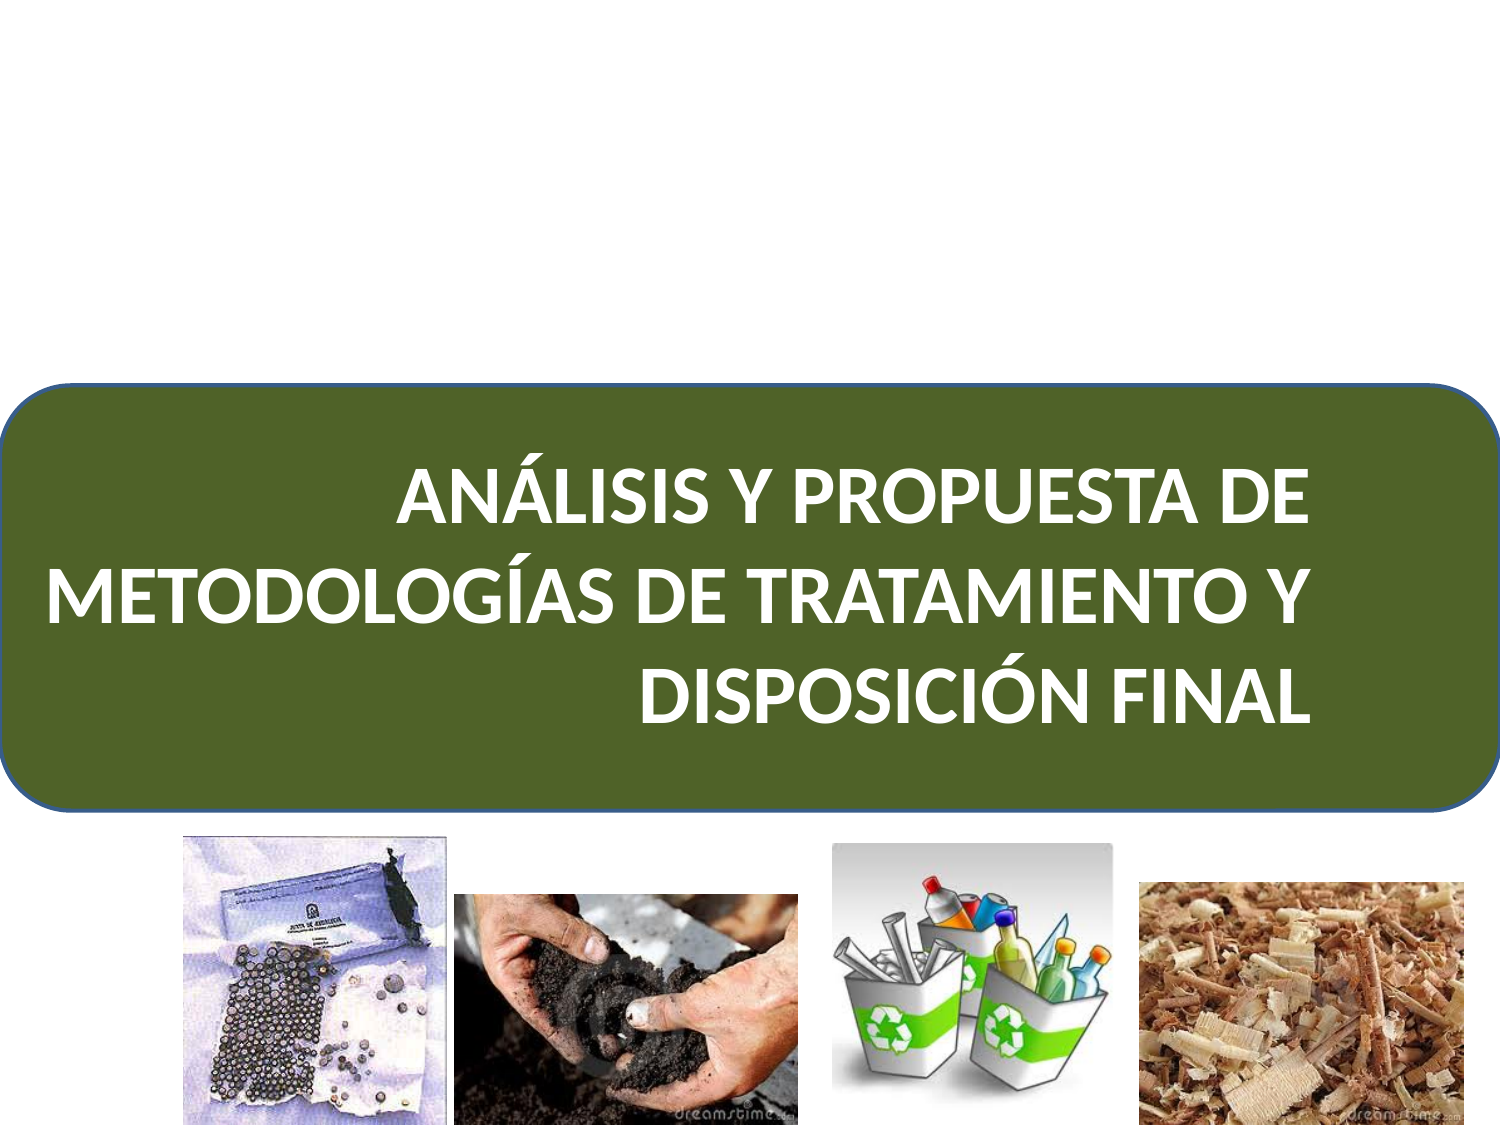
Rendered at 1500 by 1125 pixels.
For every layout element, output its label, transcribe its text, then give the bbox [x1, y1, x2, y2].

picture [1139, 882, 1464, 1125]
picture [183, 836, 447, 1125]
text_box [0, 385, 1500, 811]
text_box ANÁLISIS Y PROPUESTA DE METODOLOGÍAS DE TRATAMIENTO Y DISPOSICIÓN FINAL [29, 432, 1500, 751]
picture [454, 894, 798, 1125]
picture [832, 843, 1114, 1125]
